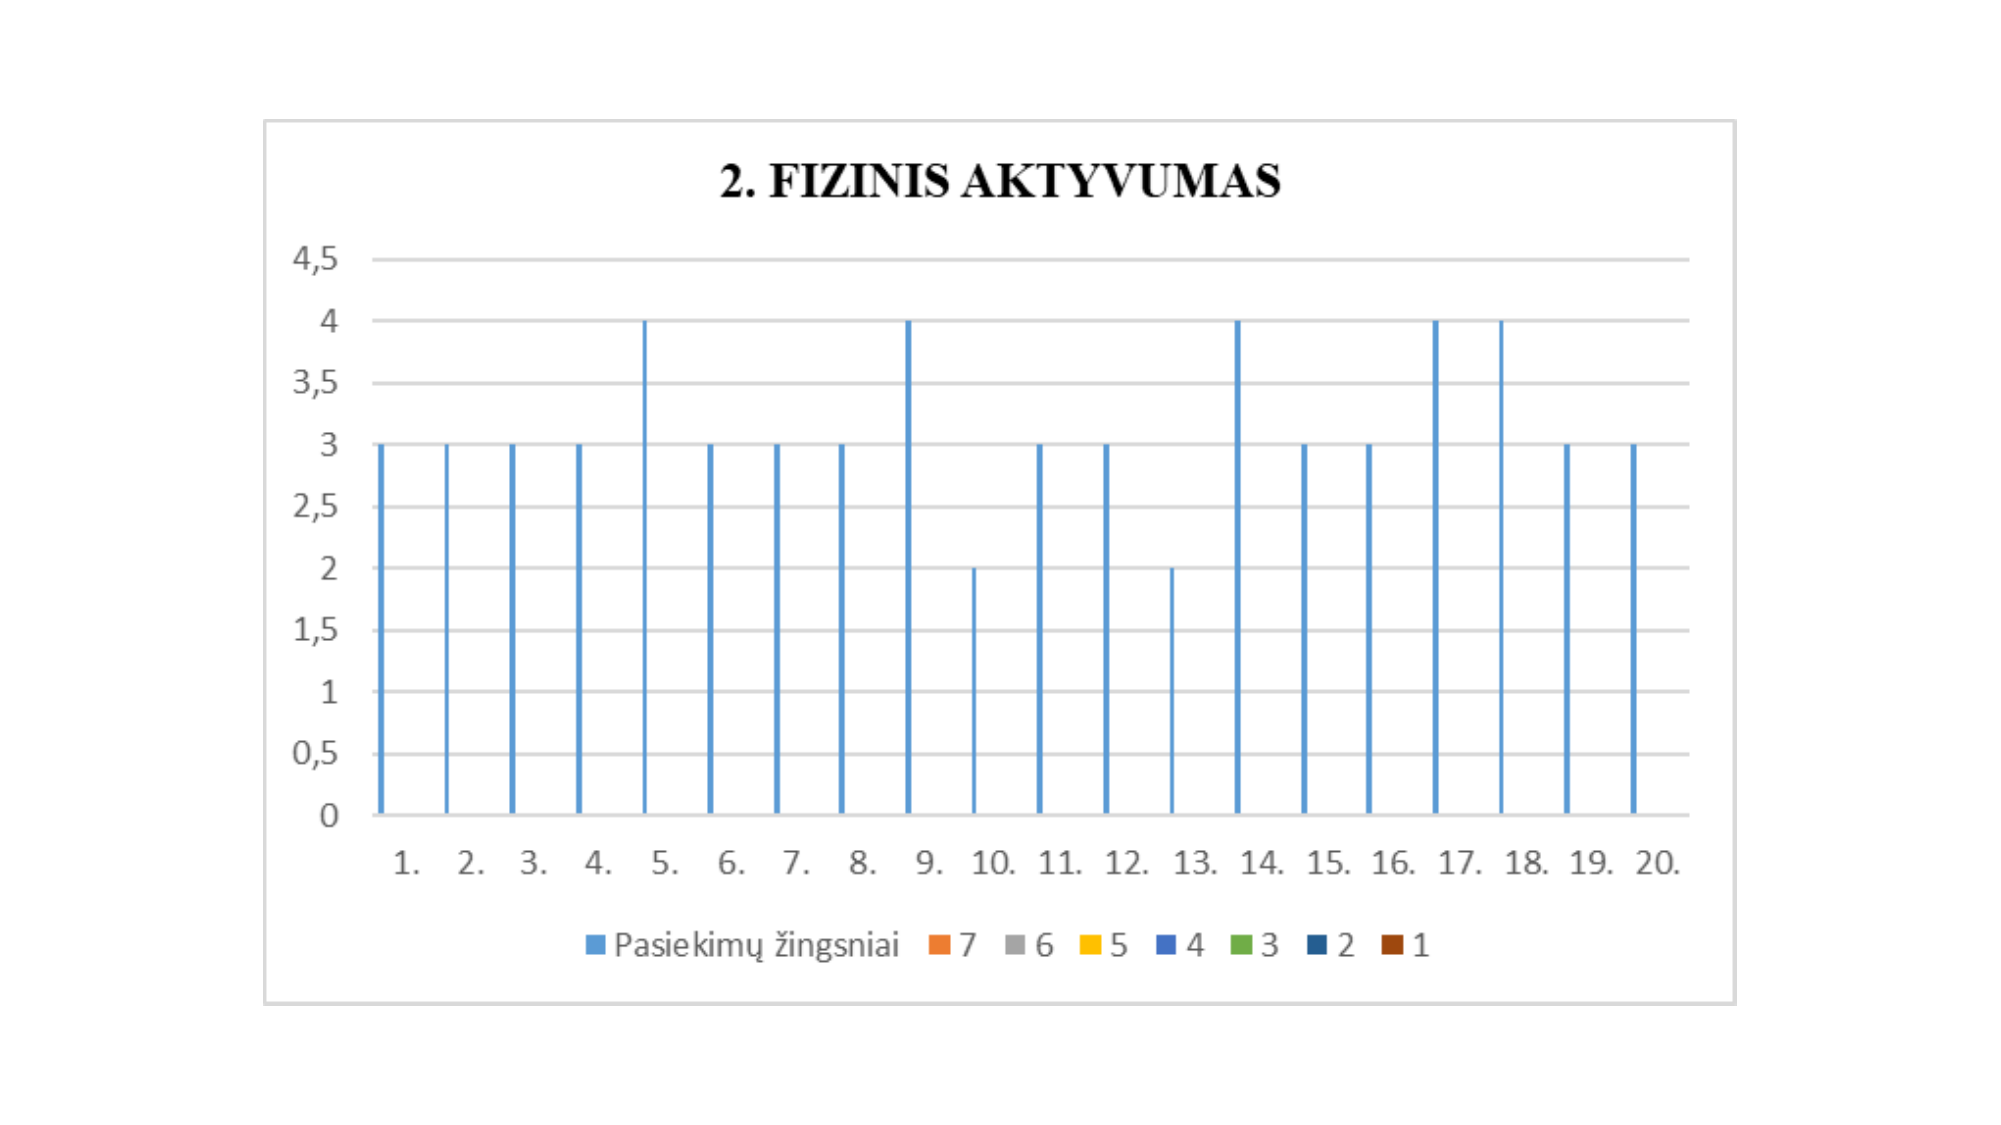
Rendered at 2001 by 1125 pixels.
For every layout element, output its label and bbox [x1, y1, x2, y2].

picture [263, 119, 1737, 1006]
